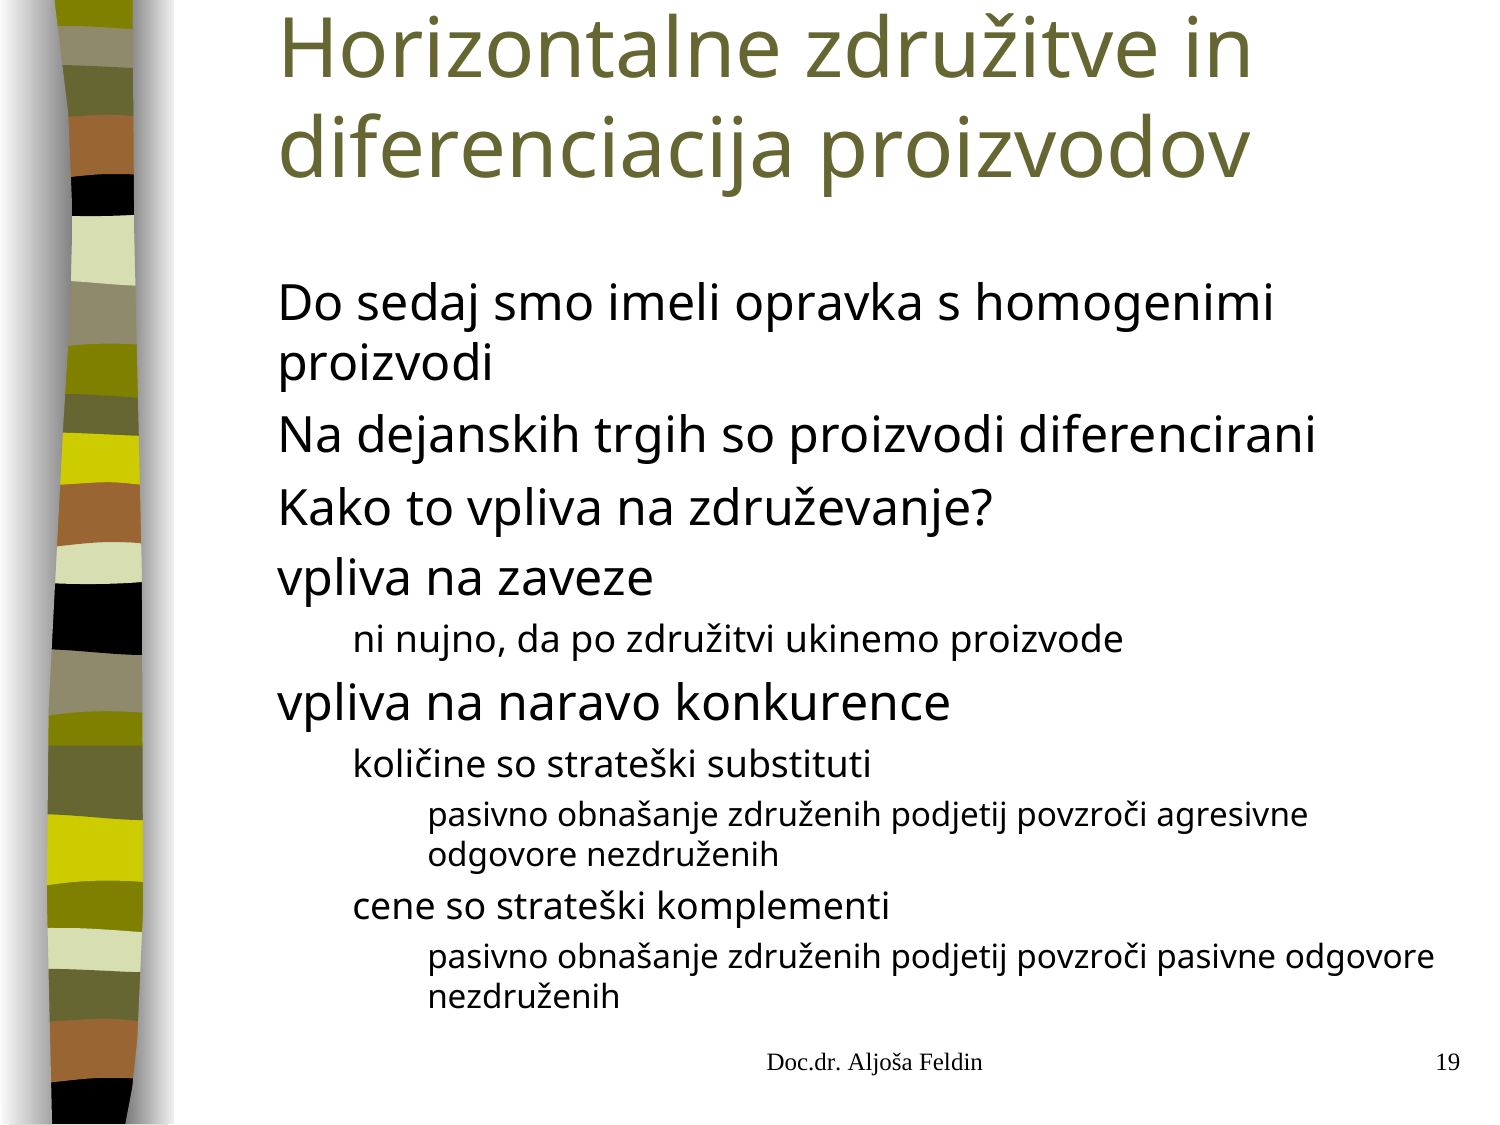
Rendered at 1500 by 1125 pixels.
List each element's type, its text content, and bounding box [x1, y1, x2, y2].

text_box Horizontalne združitve in diferenciacija proizvodov [262, 24, 1476, 203]
text_box <number> [1162, 1037, 1476, 1101]
text_box Do sedaj smo imeli opravka s homogenimi proizvodi Na dejanskih trgih so proizvodi diferencirani Kako to vpliva na združevanje? vpliva na zaveze ni nujno, da po združitvi ukinemo proizvode vpliva na naravo konkurence količine so strateški substituti pasivno obnašanje združenih podjetij povzroči agresivne odgovore nezdruženih cene so strateški komplementi pasivno obnašanje združenih podjetij povzroči pasivne odgovore nezdruženih [262, 262, 1476, 1026]
text_box Doc.dr. Aljoša Feldin [637, 1037, 1113, 1101]
